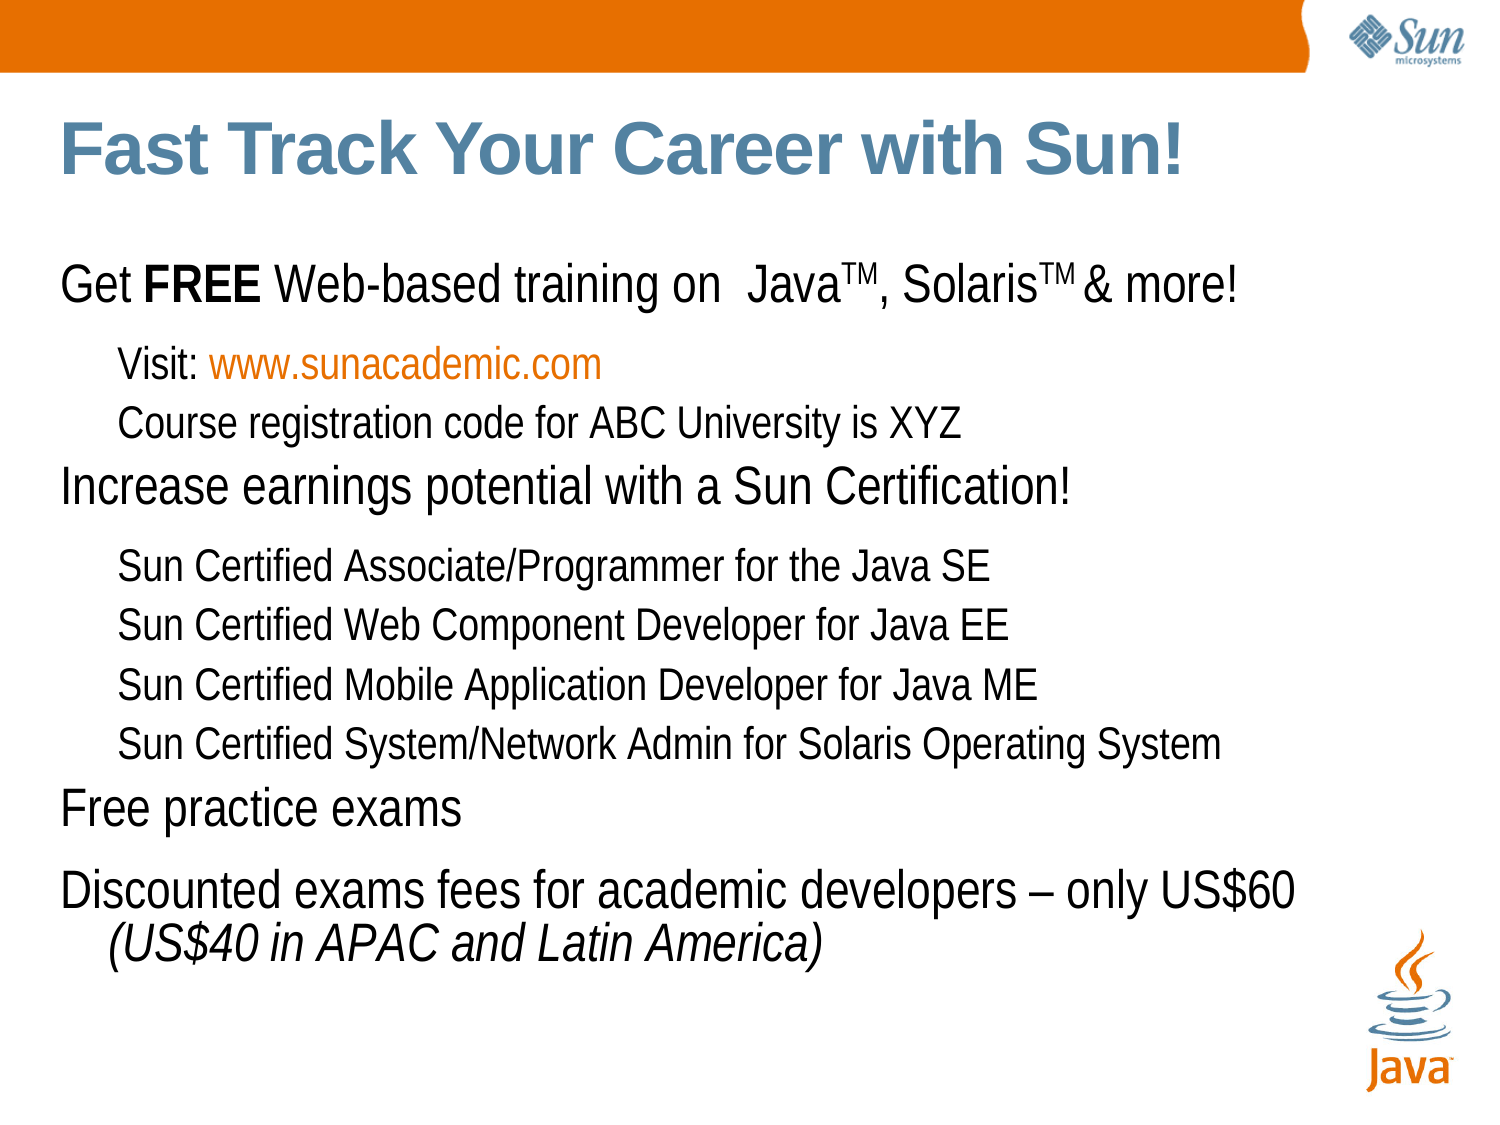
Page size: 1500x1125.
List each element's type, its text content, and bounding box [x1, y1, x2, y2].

picture [1354, 928, 1461, 1097]
title Fast Track Your Career with Sun! [59, 114, 1278, 207]
picture [0, 0, 1500, 75]
list Get FREE Web-based training on JavaTM, SolarisTM & more! Visit: www.sunacademic.com Course registration code for ABC University is XYZ Increase earnings potential with a Sun Certification! Sun Certified Associate/Programmer for the Java SE Sun Certified Web Component Developer for Java EE Sun Certified Mobile Application Developer for Java ME Sun Certified System/Network Admin for Solaris Operating System Free practice exams Discounted exams fees for academic developers – only US$60 (US$40 in APAC and Latin America) [40, 260, 1445, 979]
